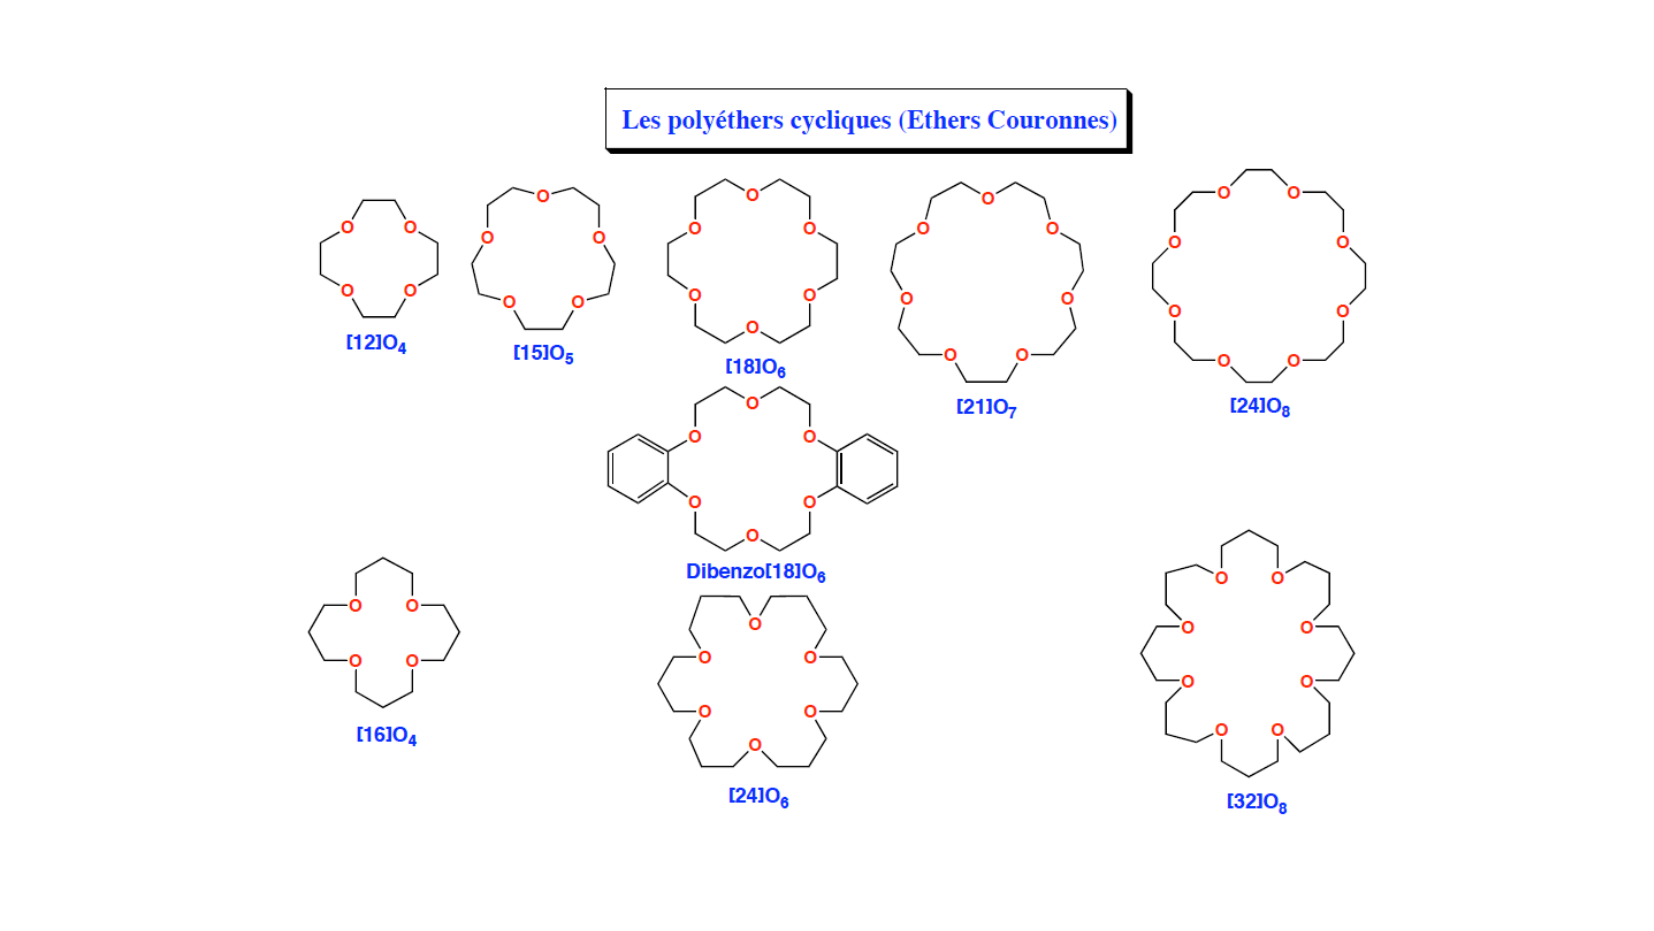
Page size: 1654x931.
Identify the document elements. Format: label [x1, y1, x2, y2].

picture [236, 47, 1457, 875]
